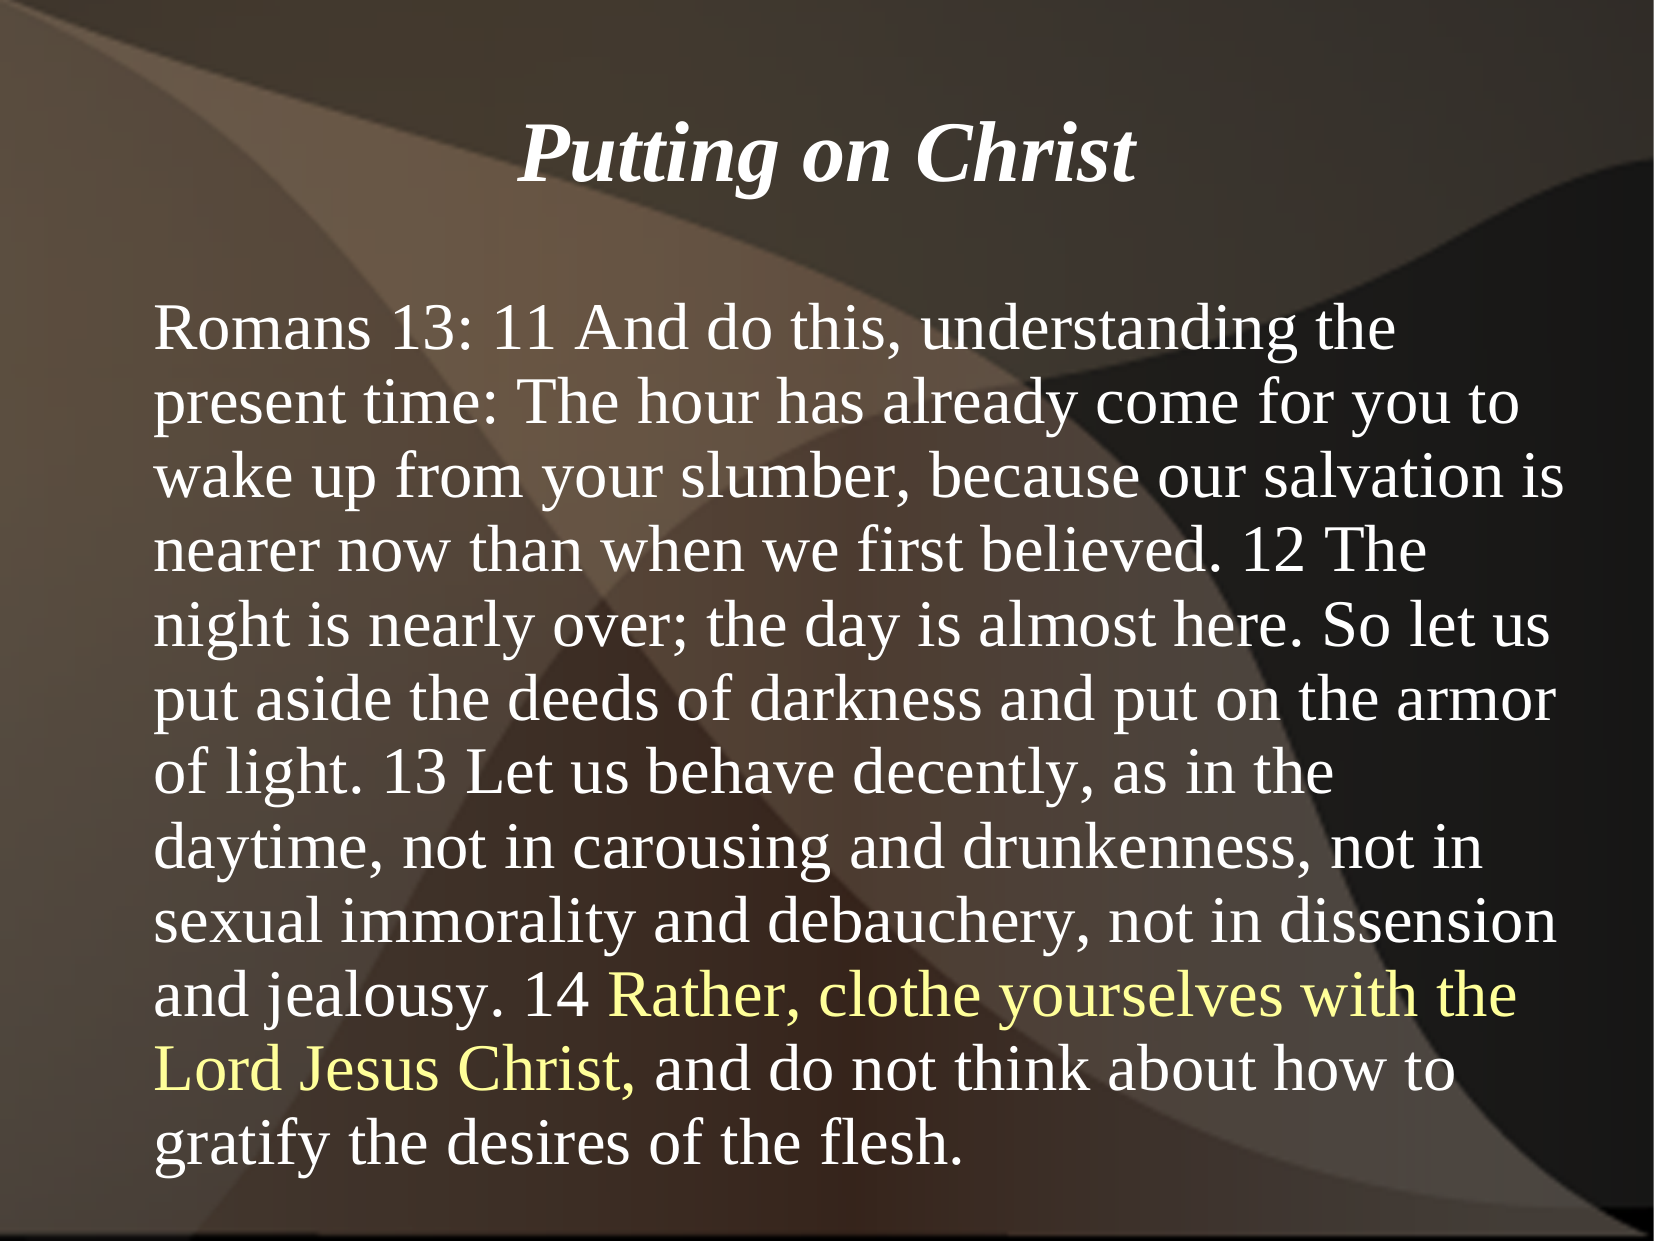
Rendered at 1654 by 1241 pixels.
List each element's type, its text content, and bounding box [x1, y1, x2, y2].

title Putting on Christ [82, 49, 1571, 257]
list Romans 13: 11 And do this, understanding the present time: The hour has already come for you to wake up from your slumber, because our salvation is nearer now than when we first believed. 12 The night is nearly over; the day is almost here. So let us put aside the deeds of darkness and put on the armor of light. 13 Let us behave decently, as in the daytime, not in carousing and drunkenness, not in sexual immorality and debauchery, not in dissension and jealousy. 14 Rather, clothe yourselves with the Lord Jesus Christ, and do not think about how to gratify the desires of the flesh. [82, 290, 1571, 1179]
picture [0, 0, 1654, 1241]
